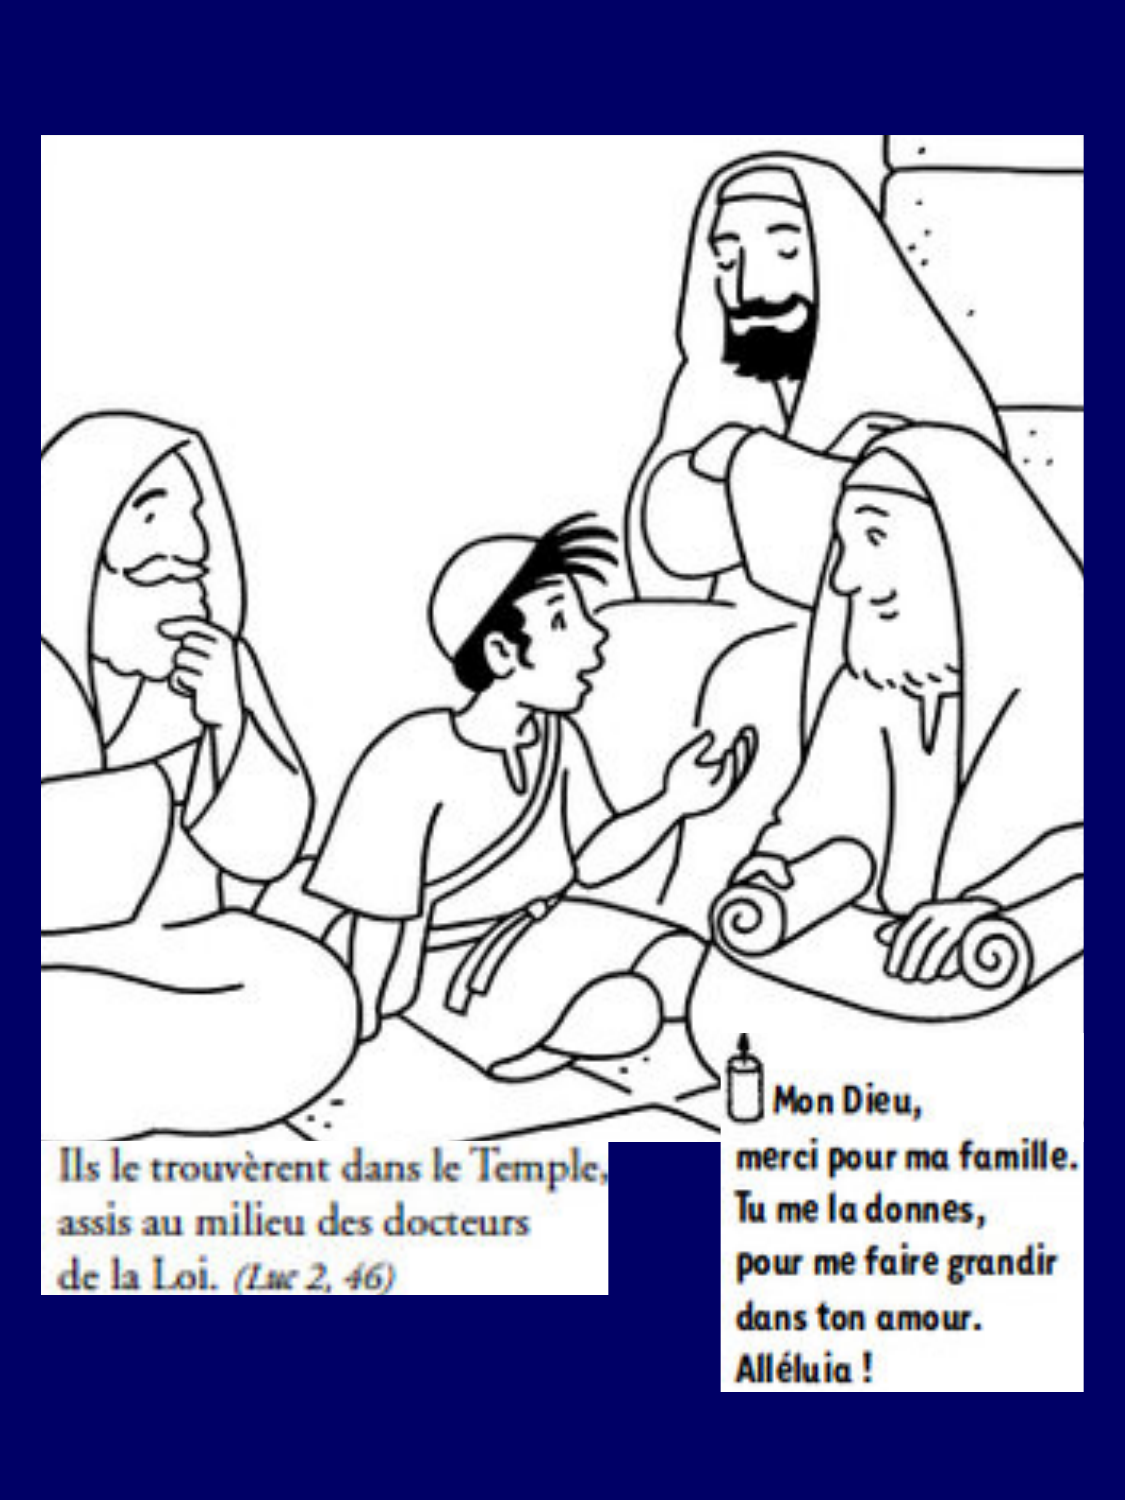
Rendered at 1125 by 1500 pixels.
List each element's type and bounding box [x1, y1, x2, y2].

picture [41, 135, 1084, 1392]
